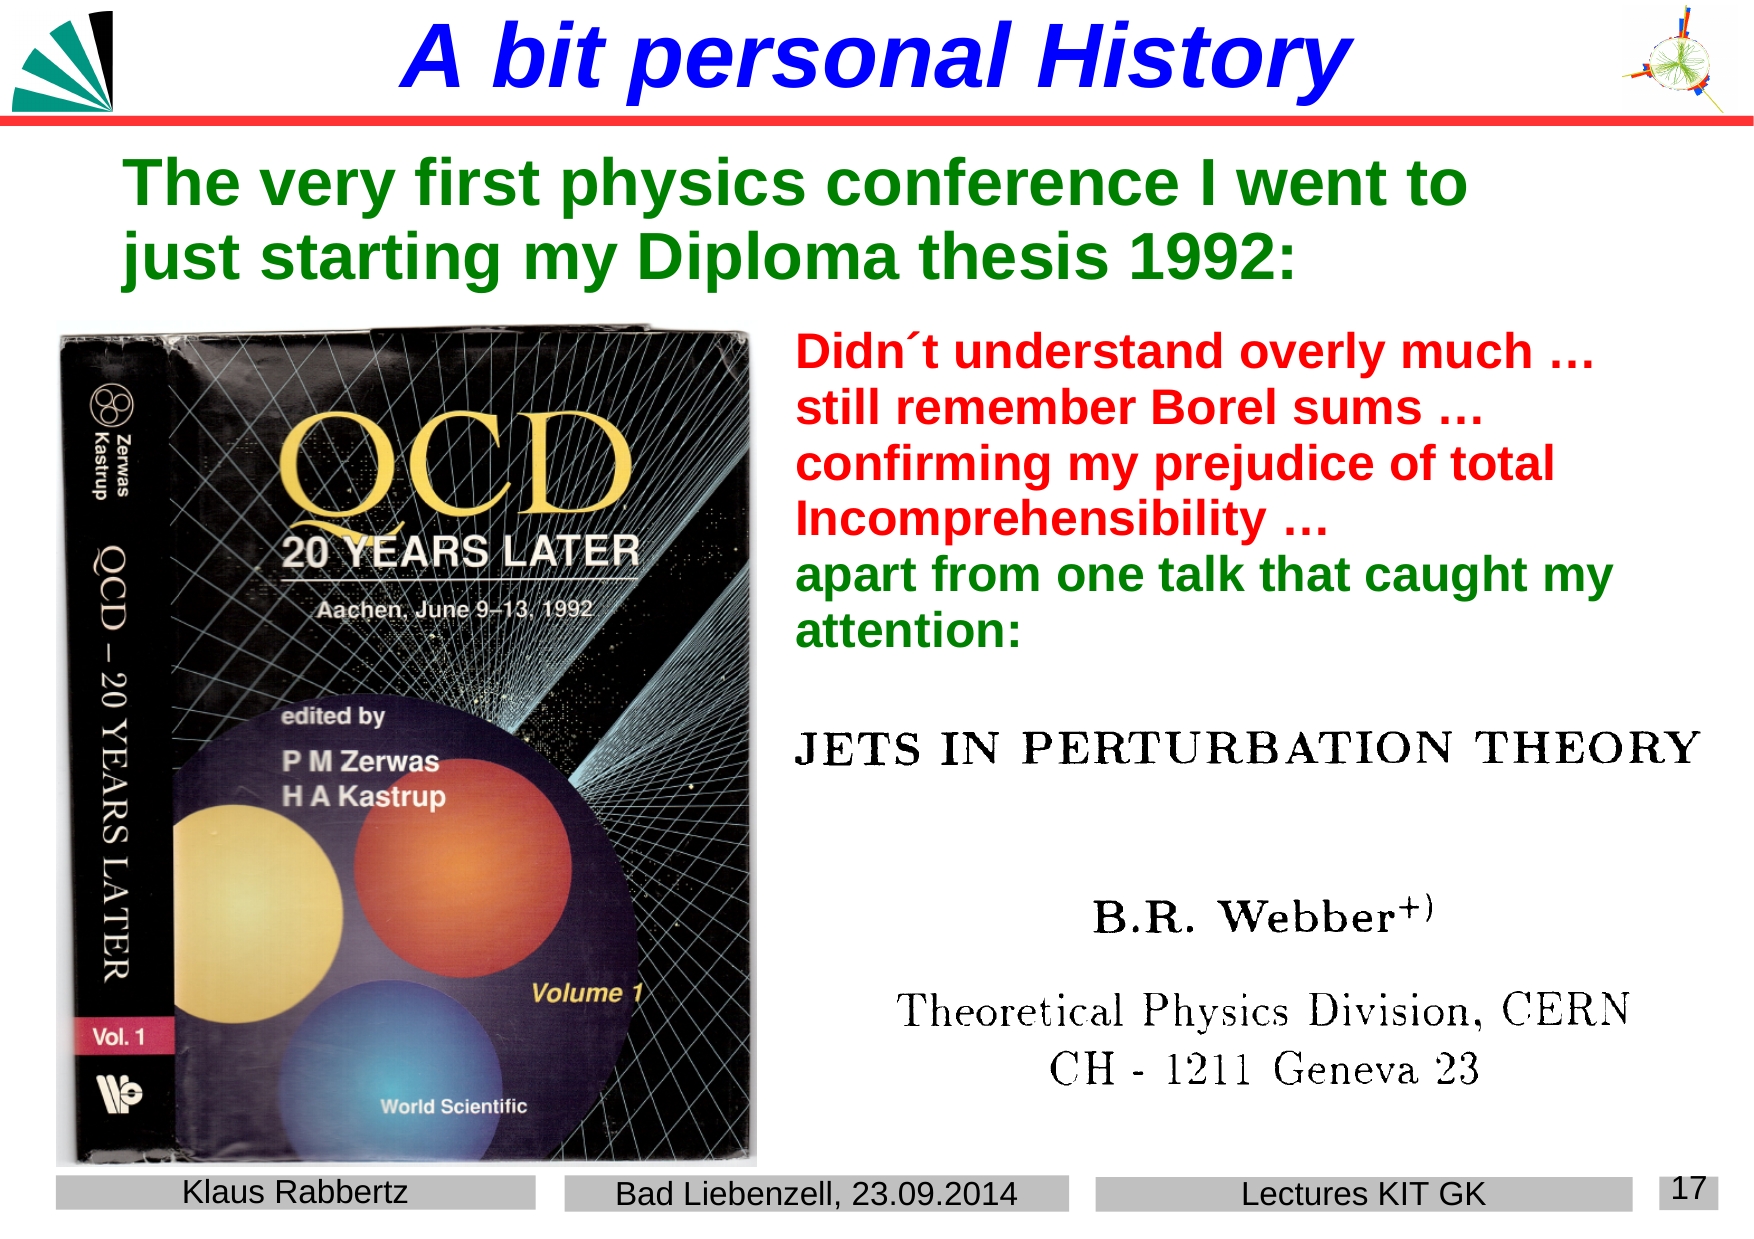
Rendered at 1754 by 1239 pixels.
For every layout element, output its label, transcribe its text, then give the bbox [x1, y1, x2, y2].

picture [56, 320, 757, 1167]
text_box The very first physics conference I went to just starting my Diploma thesis 1992: [110, 138, 1487, 301]
title A bit personal History [153, 0, 1600, 113]
picture [12, 11, 113, 113]
picture [1622, 5, 1738, 113]
text_box Didn´t understand overly much … still remember Borel sums … confirming my prejudice of total Incomprehensibility … apart from one talk that caught my attention: [783, 317, 1627, 668]
picture [789, 725, 1705, 1094]
